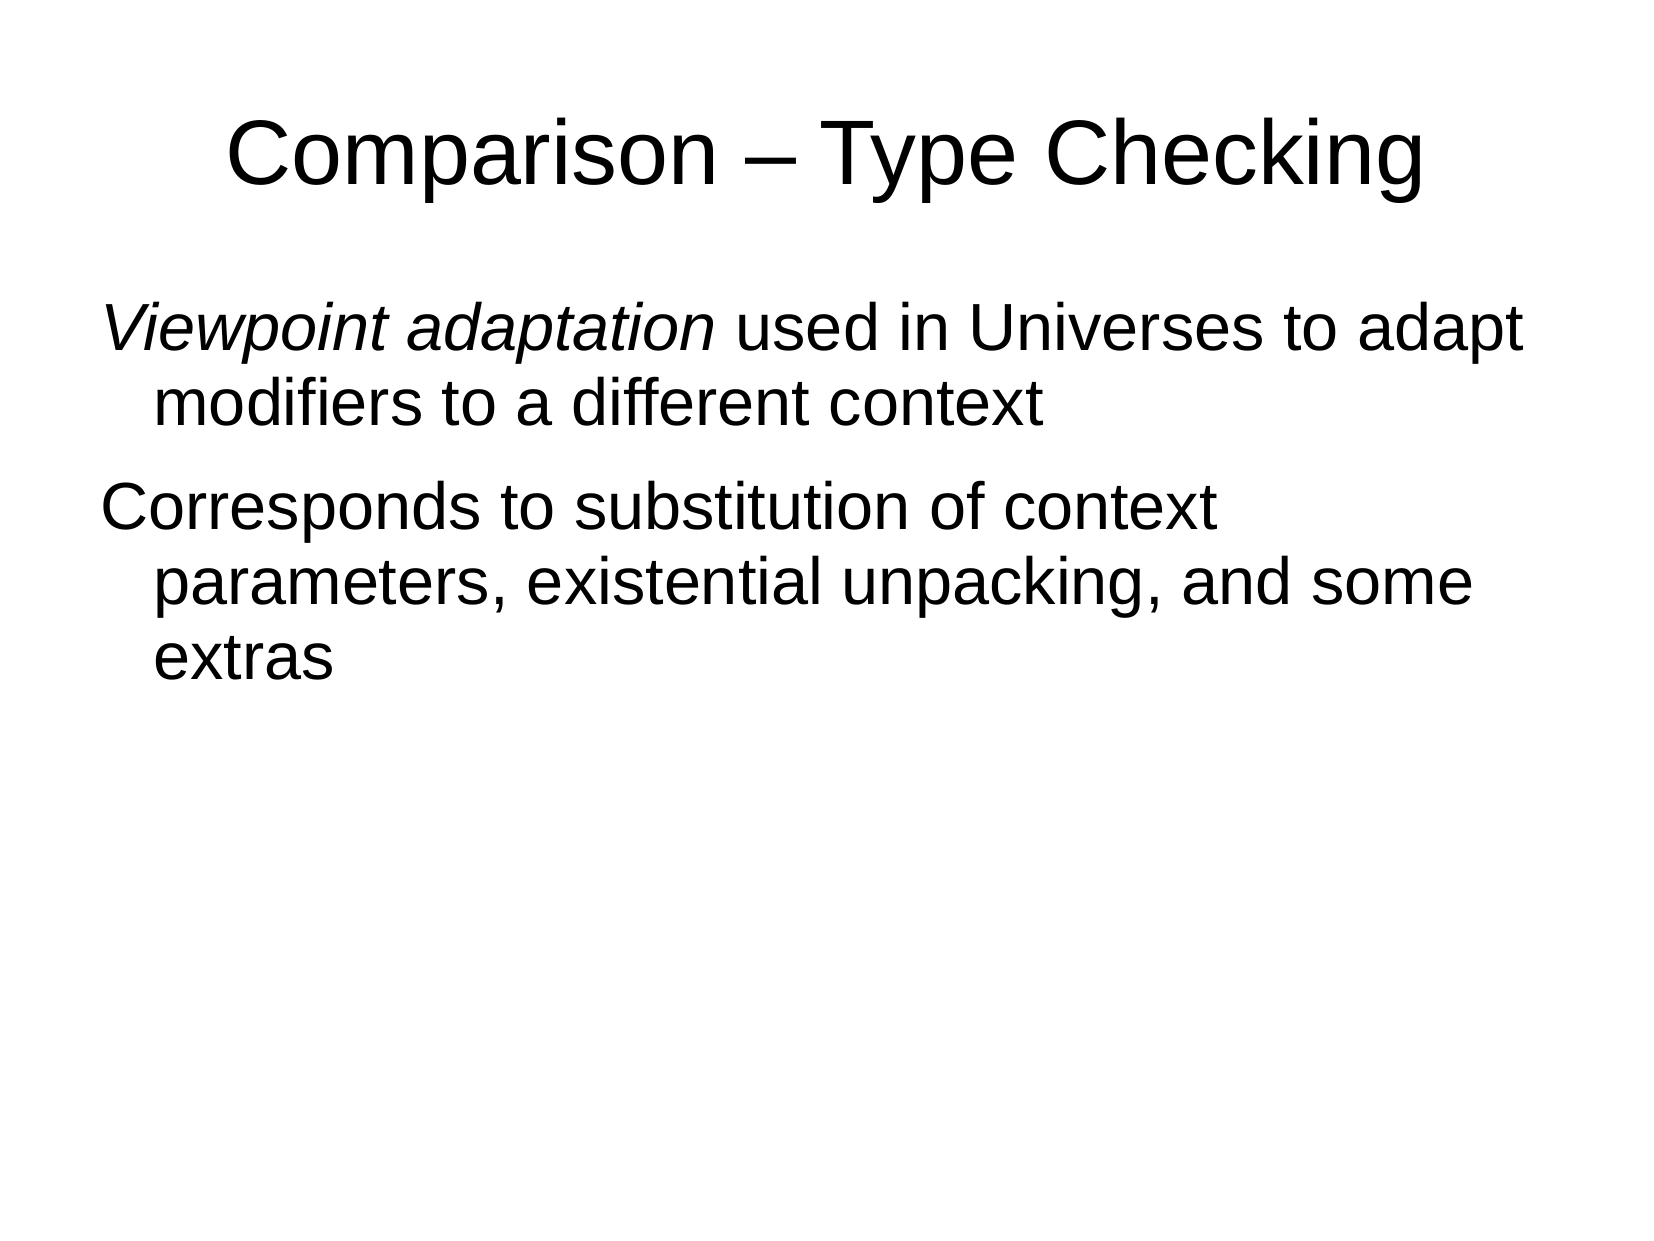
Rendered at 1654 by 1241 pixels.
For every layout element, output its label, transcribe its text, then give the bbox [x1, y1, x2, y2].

title Comparison – Type Checking [82, 49, 1571, 257]
list Viewpoint adaptation used in Universes to adapt modifiers to a different context Corresponds to substitution of context parameters, existential unpacking, and some extras [82, 290, 1571, 1109]
